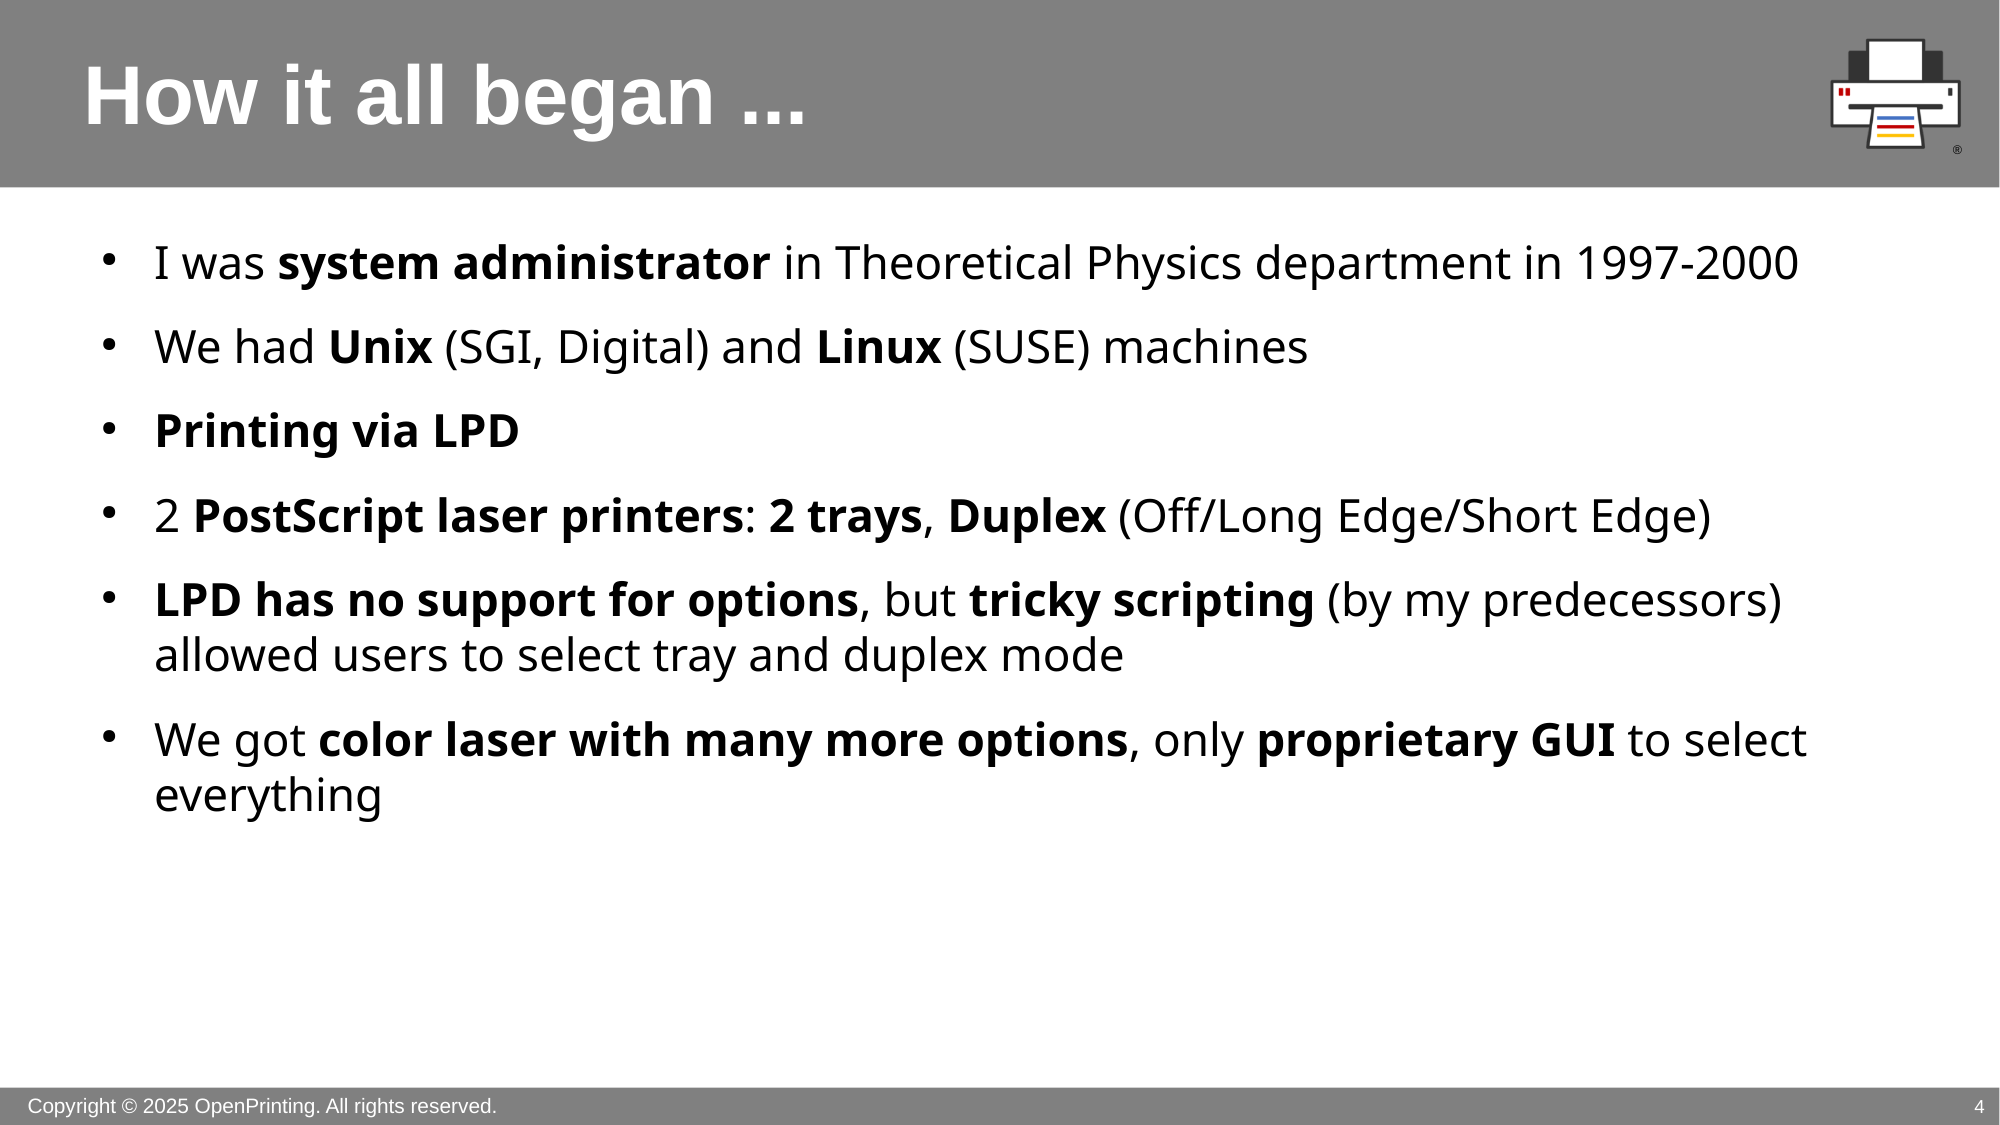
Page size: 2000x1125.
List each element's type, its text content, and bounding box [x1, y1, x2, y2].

picture [1825, 33, 1966, 154]
list I was system administrator in Theoretical Physics department in 1997-2000 We had Unix (SGI, Digital) and Linux (SUSE) machines Printing via LPD 2 PostScript laser printers: 2 trays, Duplex (Off/Long Edge/Short Edge) LPD has no support for options, but tricky scripting (by my predecessors) allowed users to select tray and duplex mode We got color laser with many more options, only proprietary GUI to select everything [75, 224, 1936, 1067]
title How it all began ... [75, 7, 1786, 175]
